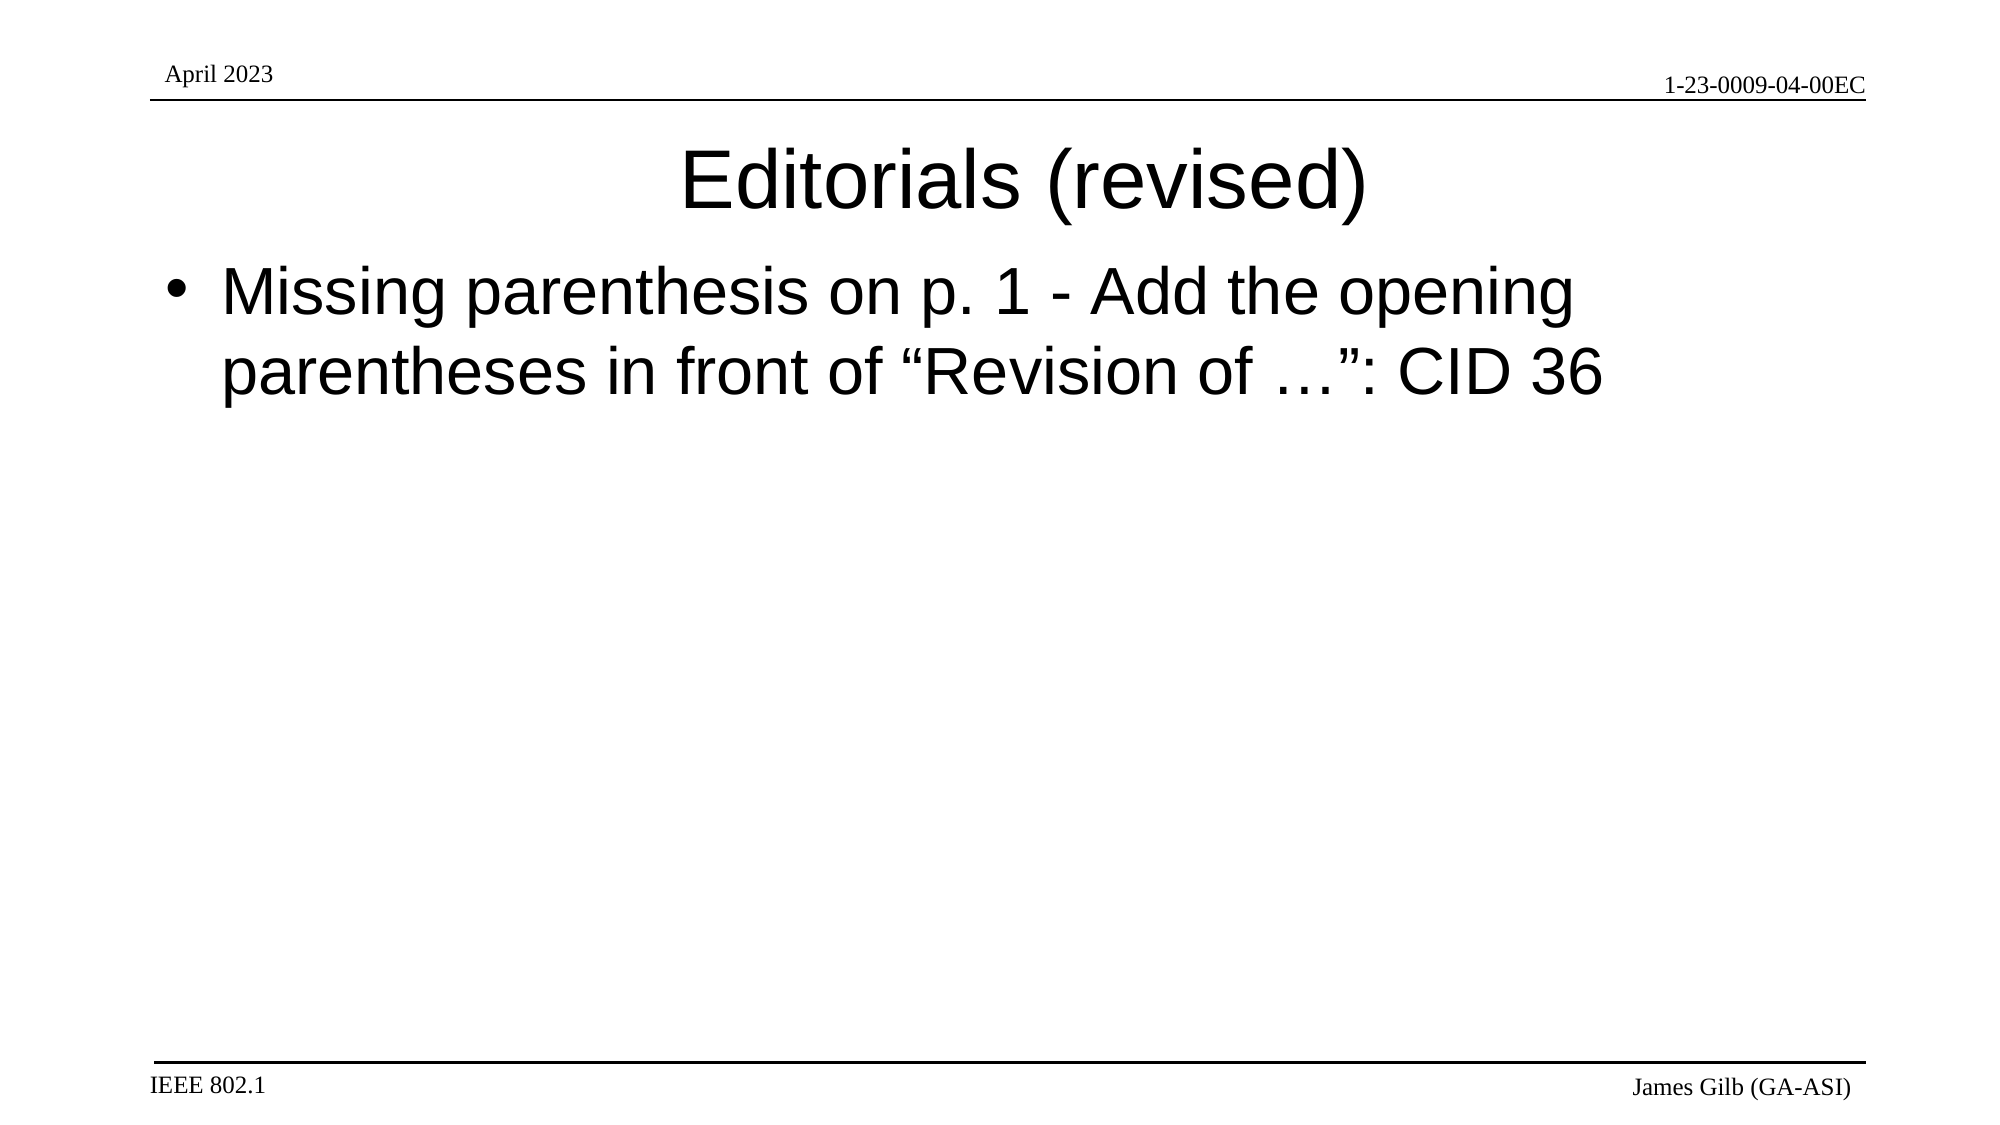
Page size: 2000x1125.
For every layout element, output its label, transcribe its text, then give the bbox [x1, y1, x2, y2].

title Editorials (revised) [149, 112, 1900, 238]
list Missing parenthesis on p. 1 - Add the opening parentheses in front of “Revision of …”: CID 36 [149, 239, 1900, 1051]
